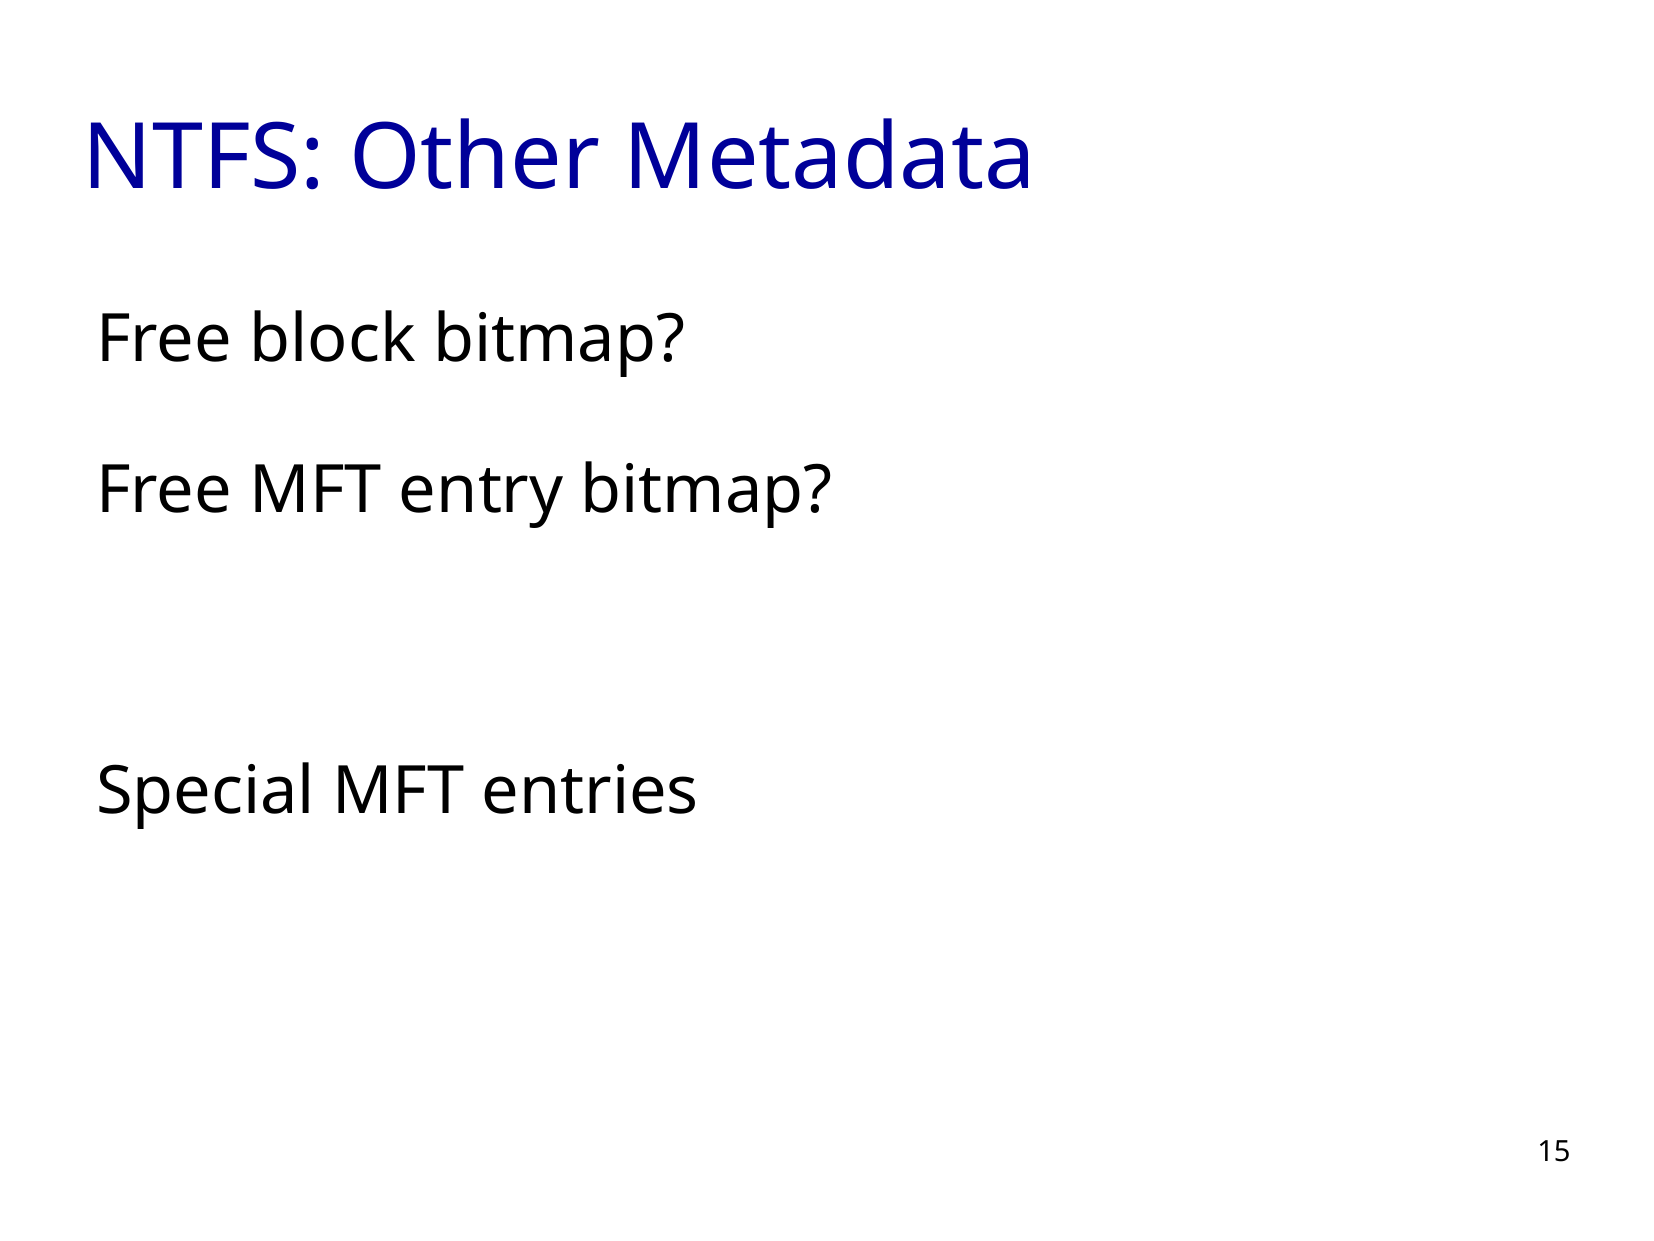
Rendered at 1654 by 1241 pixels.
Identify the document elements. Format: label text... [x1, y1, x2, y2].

list Free block bitmap? Free MFT entry bitmap? Special MFT entries [60, 290, 1571, 1096]
title NTFS: Other Metadata [82, 49, 1571, 257]
